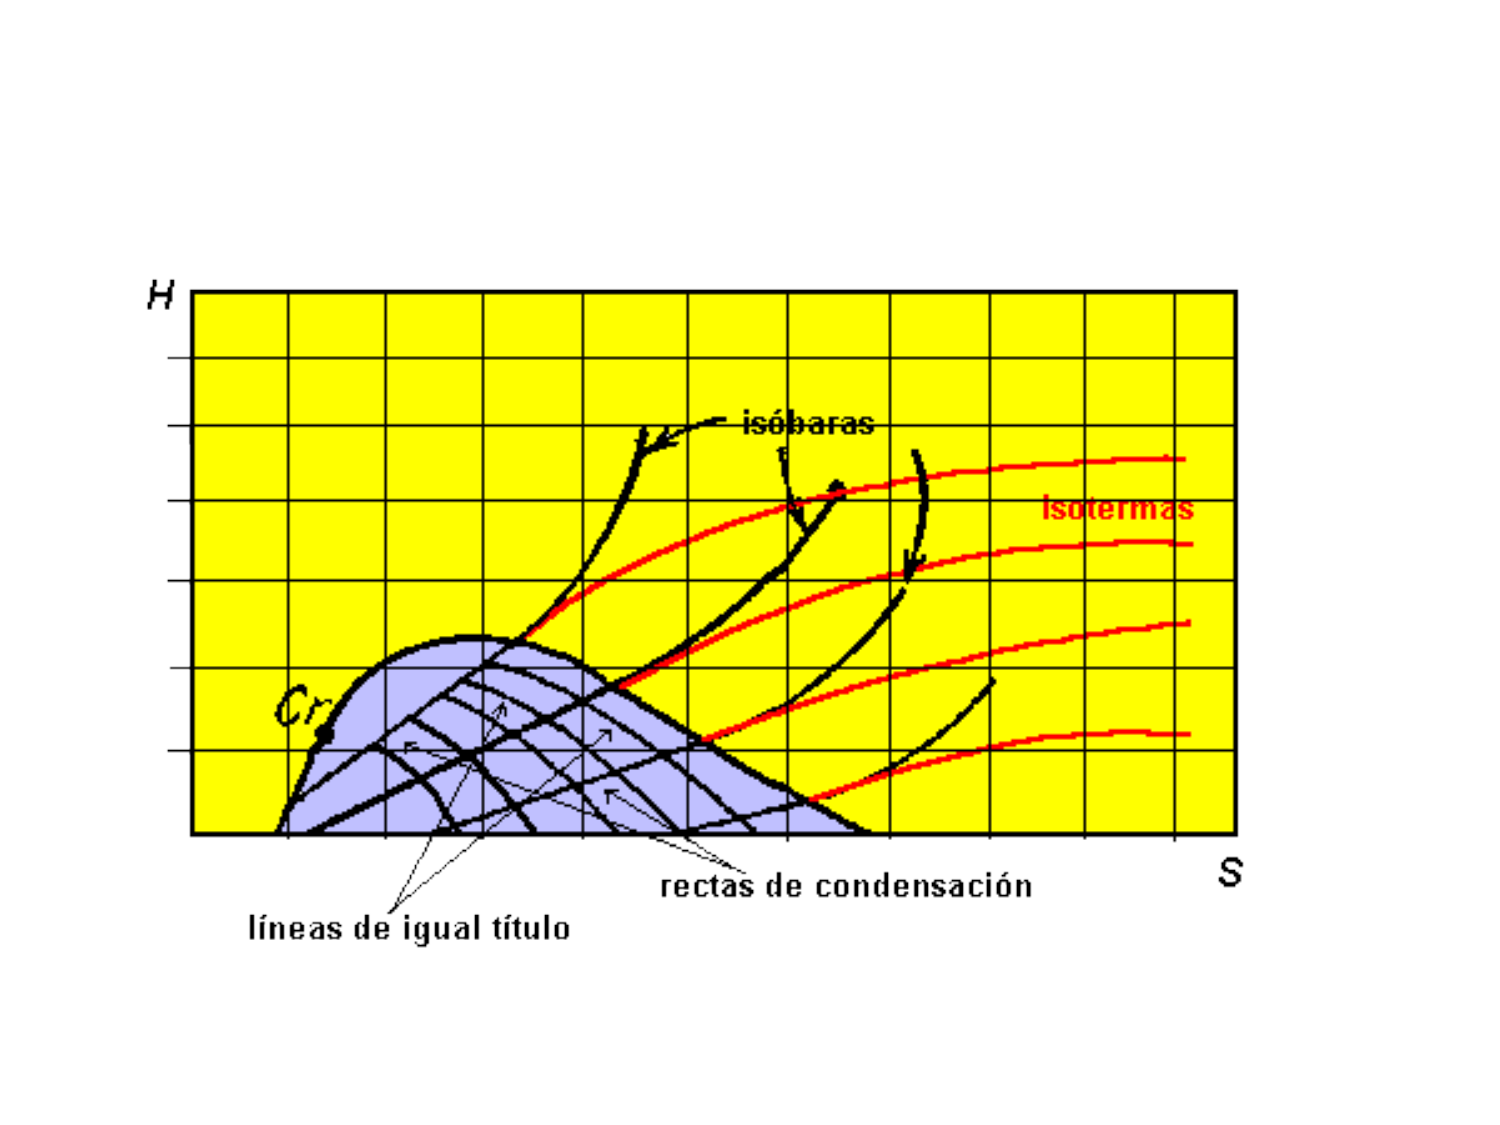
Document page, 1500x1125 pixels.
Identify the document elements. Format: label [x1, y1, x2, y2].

picture [88, 225, 1329, 1000]
